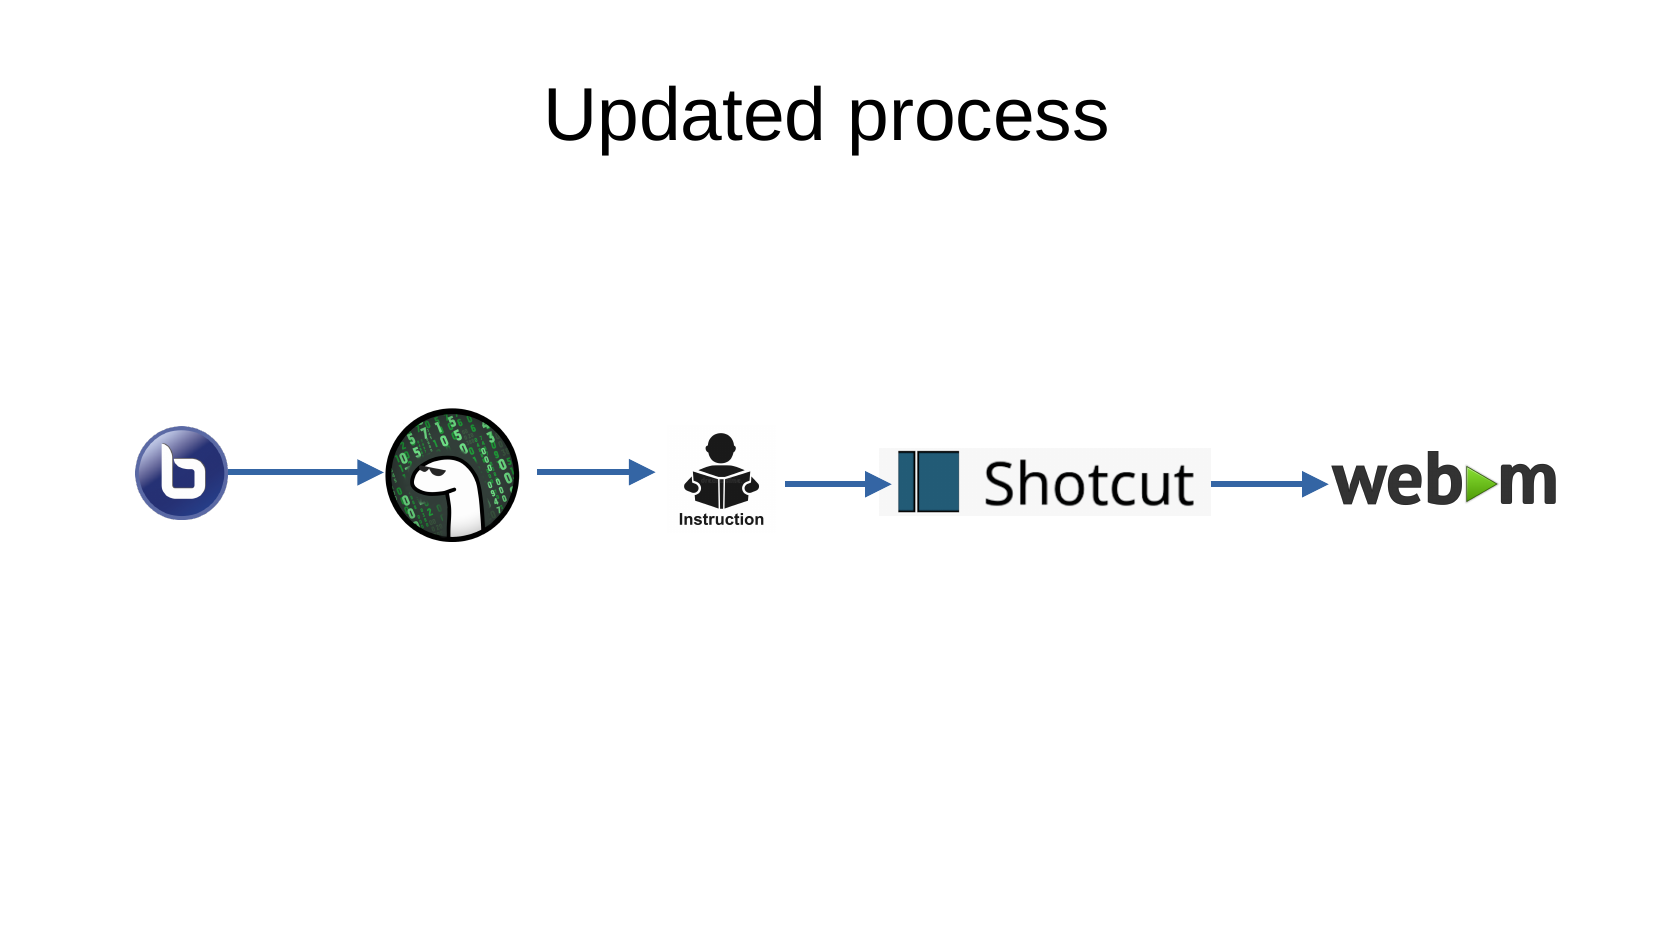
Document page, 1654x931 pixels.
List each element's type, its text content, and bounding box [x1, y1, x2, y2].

picture [879, 448, 1211, 517]
picture [135, 426, 228, 520]
picture [667, 425, 776, 534]
picture [1328, 451, 1559, 508]
picture [383, 406, 521, 544]
title Updated process [82, 30, 1571, 199]
